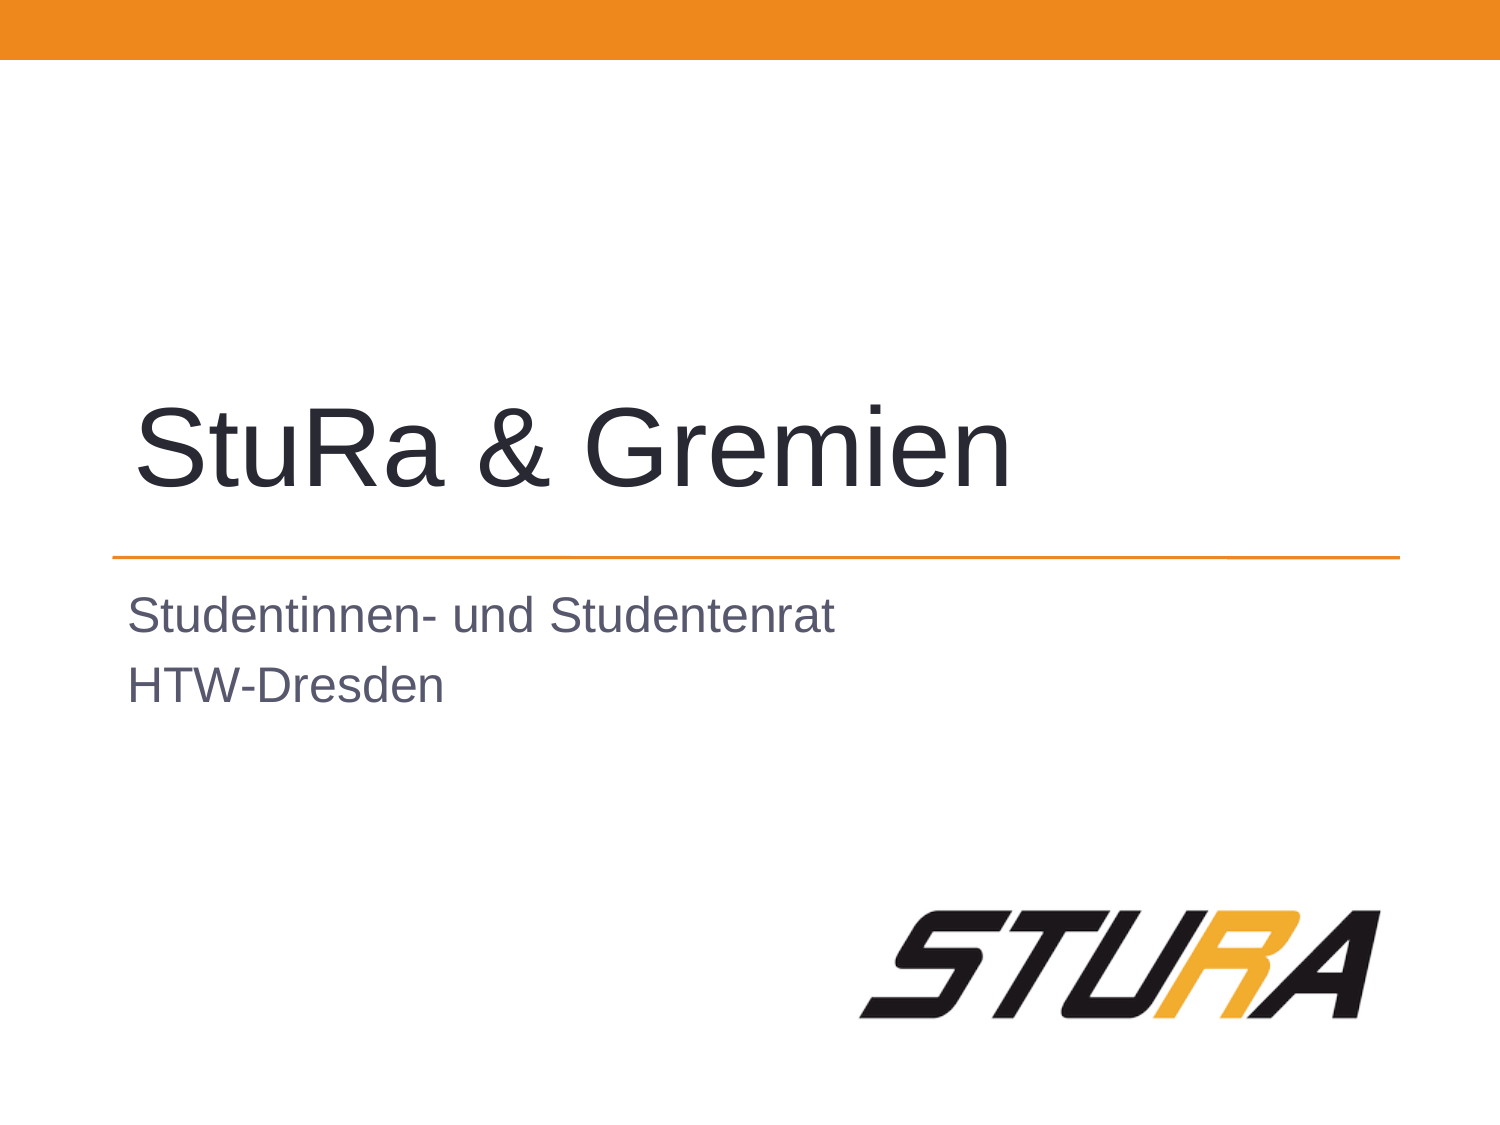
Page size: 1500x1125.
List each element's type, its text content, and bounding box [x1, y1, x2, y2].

title StuRa & Gremien [118, 377, 1406, 517]
subtitle Studentinnen- und Studentenrat HTW-Dresden [112, 575, 1163, 863]
picture [825, 877, 1429, 1047]
